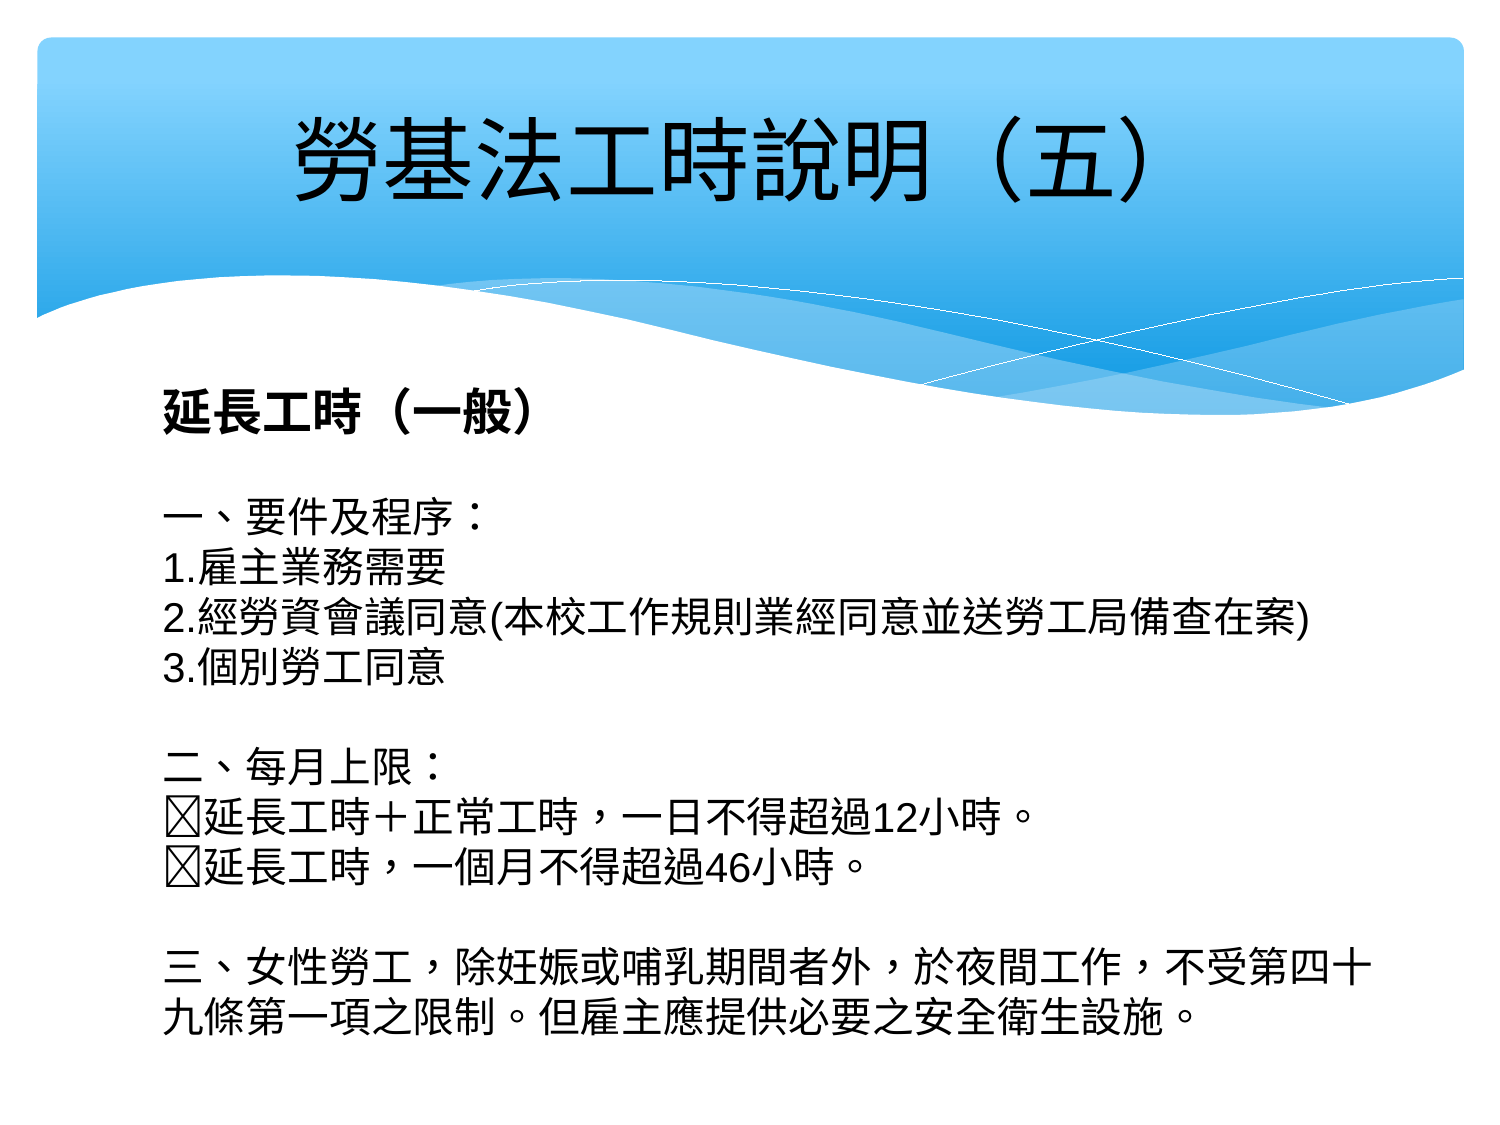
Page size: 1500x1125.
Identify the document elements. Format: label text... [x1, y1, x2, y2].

text_box 延長工時（一般） 一、要件及程序： 1.雇主業務需要 2.經勞資會議同意(本校工作規則業經同意並送勞工局備查在案) 3.個別勞工同意 二、每月上限： 延長工時＋正常工時，一日不得超過12小時。 延長工時，一個月不得超過46小時。 三、女性勞工，除妊娠或哺乳期間者外，於夜間工作，不受第四十九條第一項之限制。但雇主應提供必要之安全衛生設施。 [147, 373, 1400, 1049]
title 勞基法工時說明（五） [75, 55, 1425, 261]
